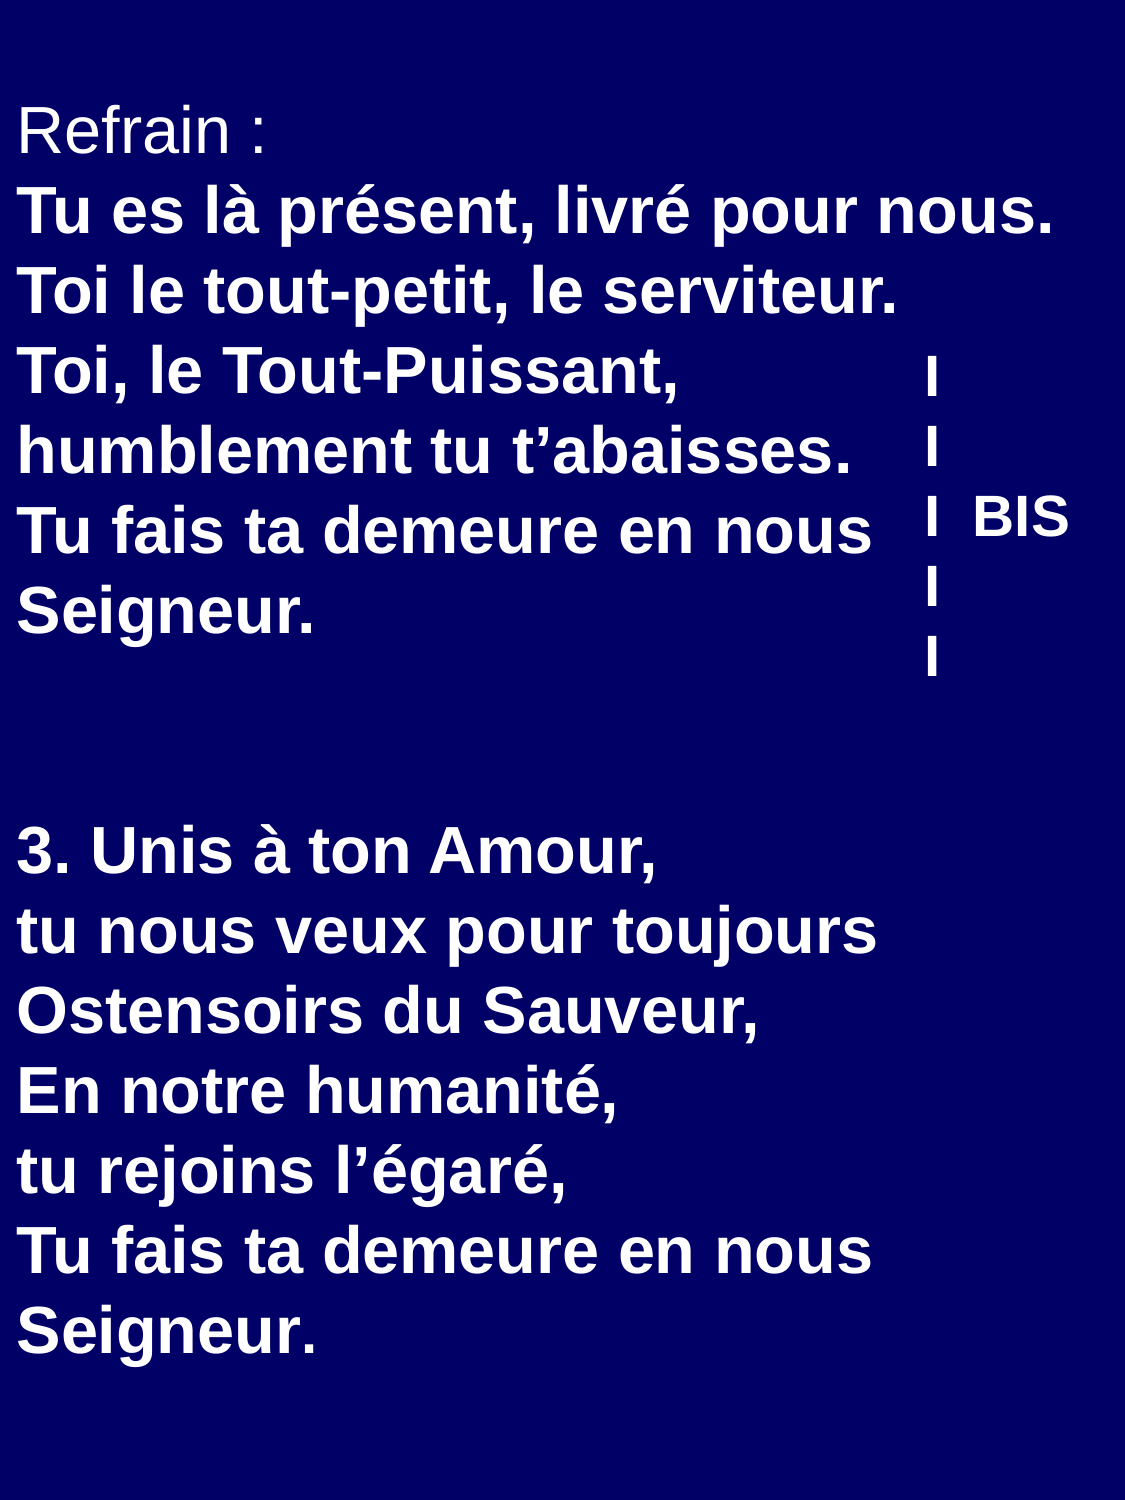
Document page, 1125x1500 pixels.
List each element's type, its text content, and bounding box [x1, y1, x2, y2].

text_box Refrain : Tu es là présent, livré pour nous. Toi le tout-petit, le serviteur. Toi, le Tout-Puissant, humblement tu t’abaisses. Tu fais ta demeure en nous Seigneur. 3. Unis à ton Amour, tu nous veux pour toujours Ostensoirs du Sauveur, En notre humanité, tu rejoins l’égaré, Tu fais ta demeure en nous Seigneur. [1, 34, 1125, 1500]
text_box I I I BIS I I [909, 330, 1113, 669]
